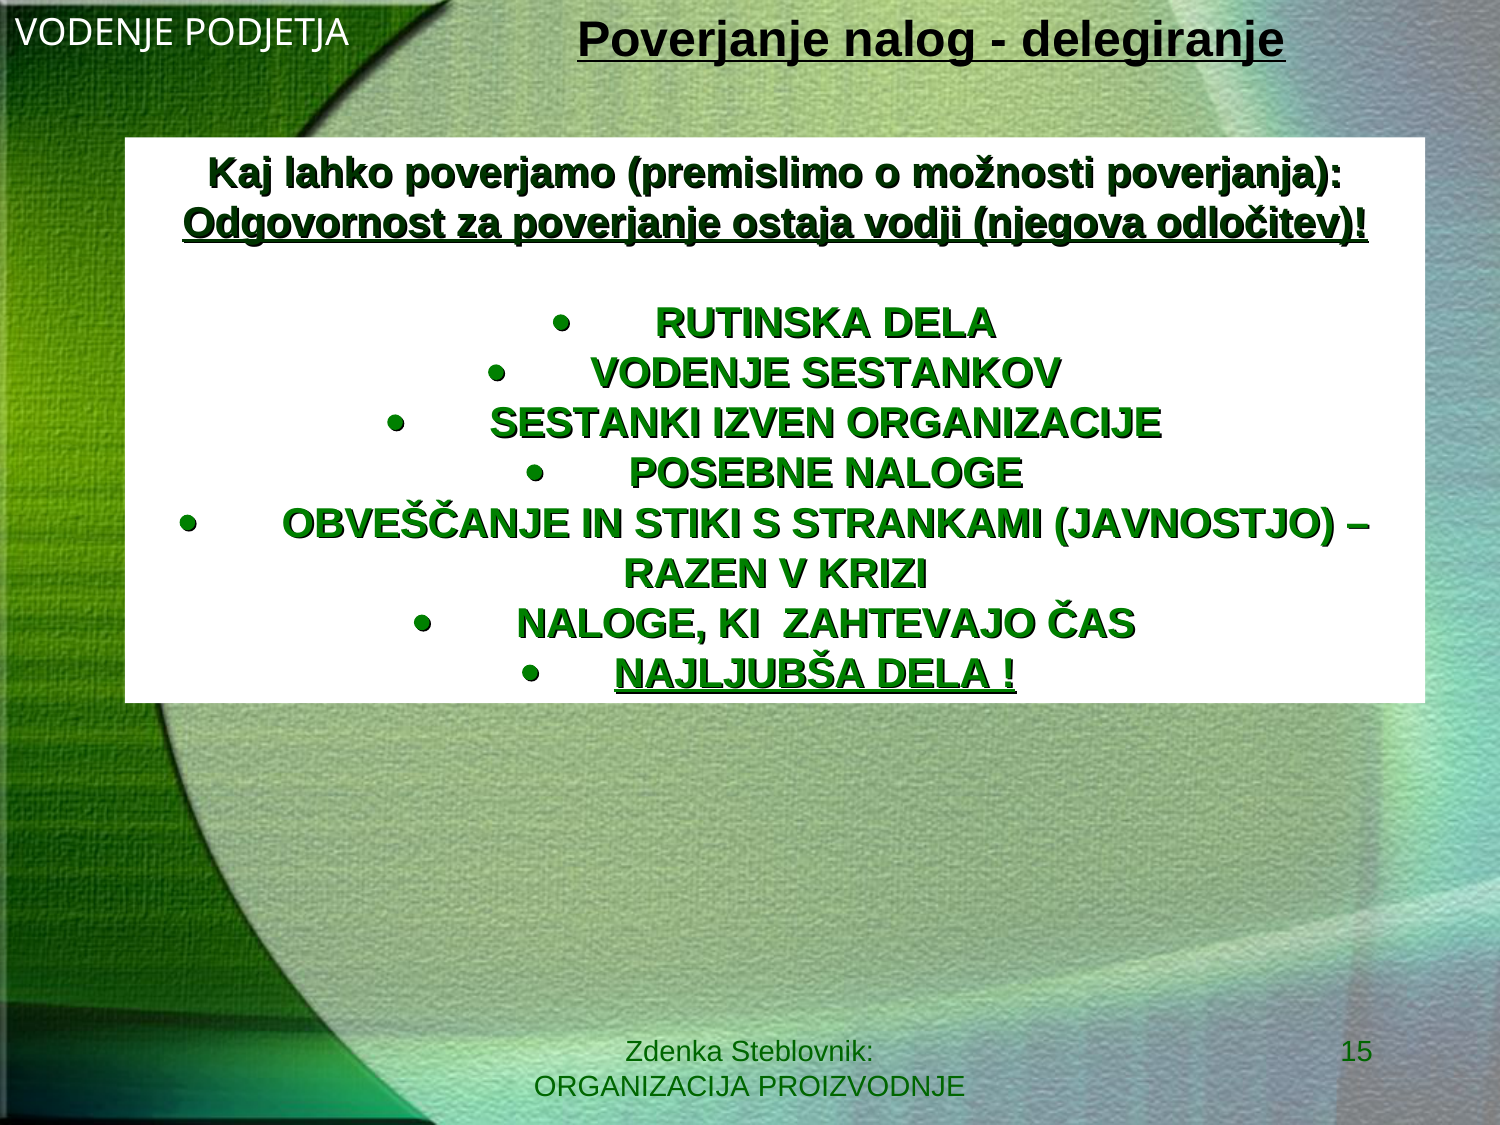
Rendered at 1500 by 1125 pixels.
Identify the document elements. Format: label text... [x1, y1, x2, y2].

text_box Kaj lahko poverjamo (premislimo o možnosti poverjanja): Odgovornost za poverjanje ostaja vodji (njegova odločitev)!  RUTINSKA DELA  VODENJE SESTANKOV  SESTANKI IZVEN ORGANIZACIJE  POSEBNE NALOGE  OBVEŠČANJE IN STIKI S STRANKAMI (JAVNOSTJO) – RAZEN V KRIZI  NALOGE, KI ZAHTEVAJO ČAS  NAJLJUBŠA DELA ! [124, 137, 1426, 704]
text_box Poverjanje nalog - delegiranje [562, 24, 1338, 71]
text_box Zdenka Steblovnik: ORGANIZACIJA PROIZVODNJE [512, 1025, 988, 1101]
text_box <number> [1074, 1025, 1388, 1101]
picture [0, 0, 1500, 1125]
text_box VODENJE PODJETJA [0, 0, 475, 61]
